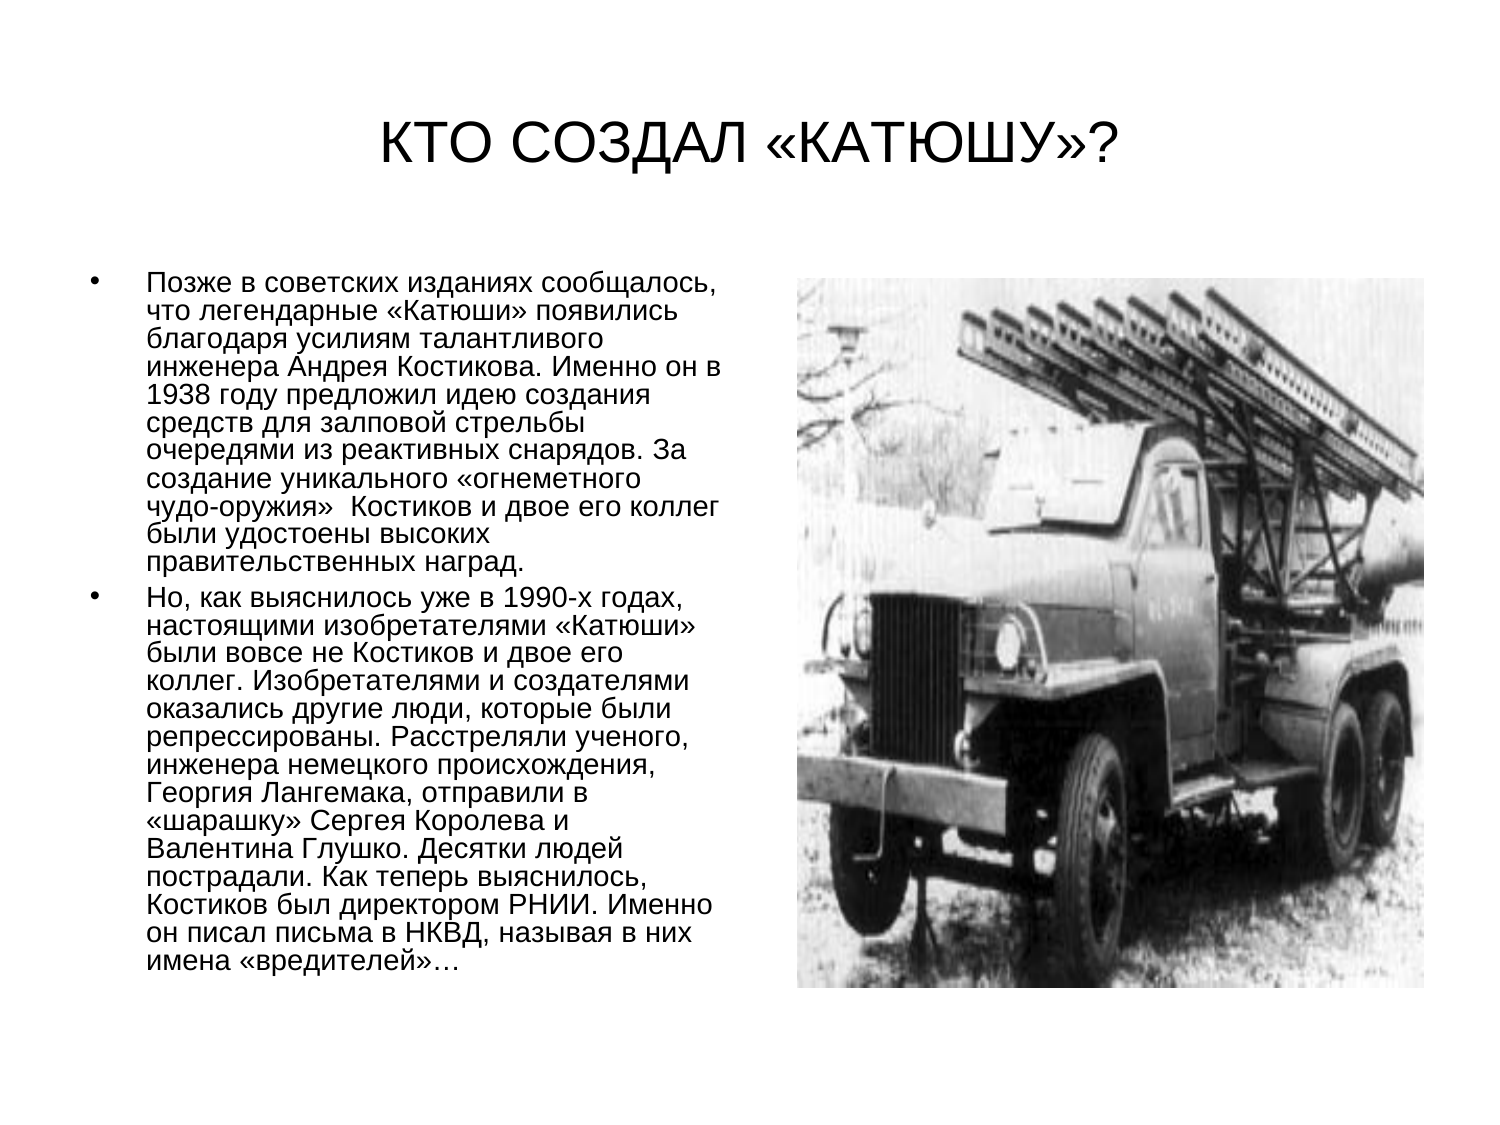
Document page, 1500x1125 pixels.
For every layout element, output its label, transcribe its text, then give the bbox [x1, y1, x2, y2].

list Позже в советских изданиях сообщалось, что легендарные «Катюши» появились благодаря усилиям талантливого инженера Андрея Костикова. Именно он в 1938 году предложил идею создания средств для залповой стрельбы очередями из реактивных снарядов. За создание уникального «огнеметного чудо-оружия» Костиков и двое его коллег были удостоены высоких правительственных наград. Но, как выяснилось уже в 1990-х годах, настоящими изобретателями «Катюши» были вовсе не Костиков и двое его коллег. Изобретателями и создателями оказались другие люди, которые были репрессированы. Расстреляли ученого, инженера немецкого происхождения, Георгия Лангемака, отправили в «шарашку» Сергея Королева и Валентина Глушко. Десятки людей пострадали. Как теперь выяснилось, Костиков был директором РНИИ. Именно он писал письма в НКВД, называя в них имена «вредителей»… [75, 262, 738, 1006]
title КТО СОЗДАЛ «КАТЮШУ»? [75, 45, 1426, 233]
picture [797, 278, 1424, 988]
